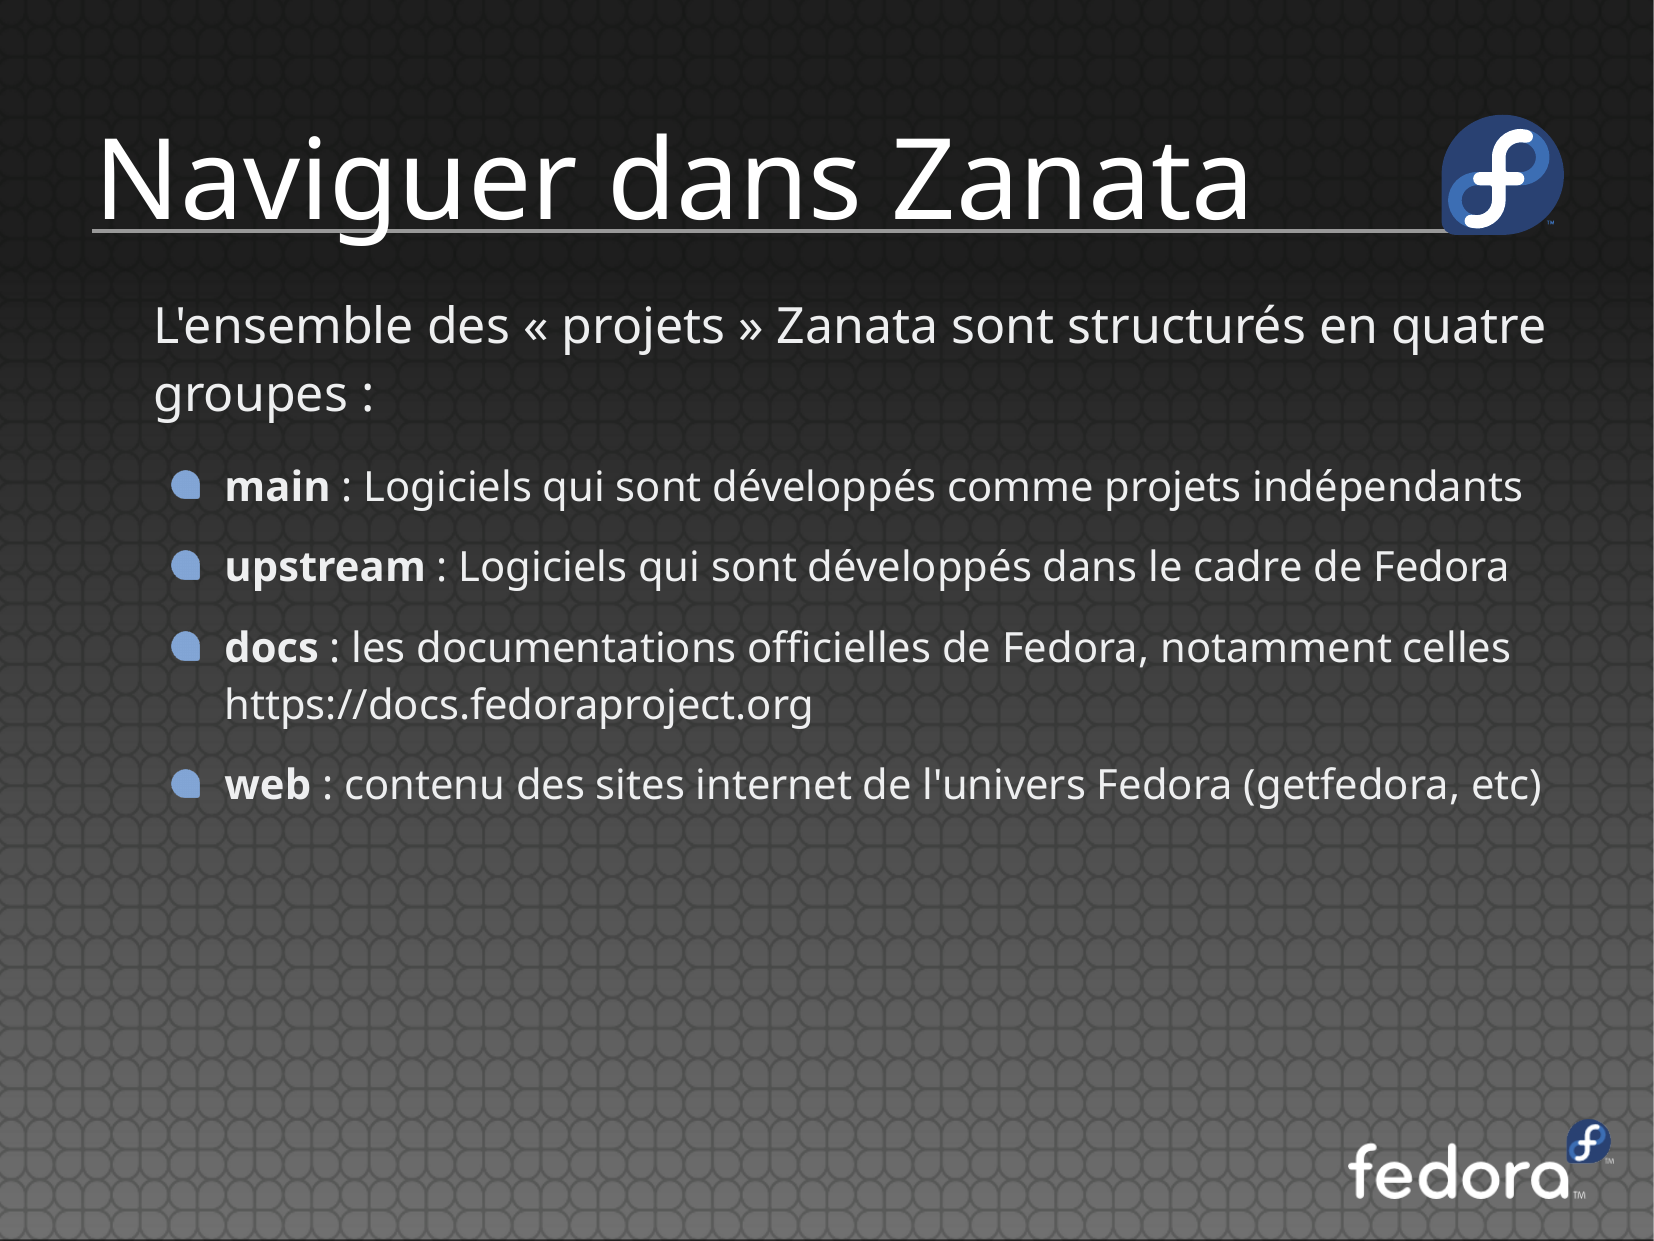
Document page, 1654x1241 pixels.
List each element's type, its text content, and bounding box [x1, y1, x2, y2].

picture [0, 0, 1654, 1241]
list L'ensemble des « projets » Zanata sont structurés en quatre groupes : main : Logiciels qui sont développés comme projets indépendants upstream : Logiciels qui sont développés dans le cadre de Fedora docs : les documentations officielles de Fedora, notamment celles https://docs.fedoraproject.org web : contenu des sites internet de l'univers Fedora (getfedora, etc) [82, 290, 1571, 1094]
title Naviguer dans Zanata [94, 100, 1426, 251]
